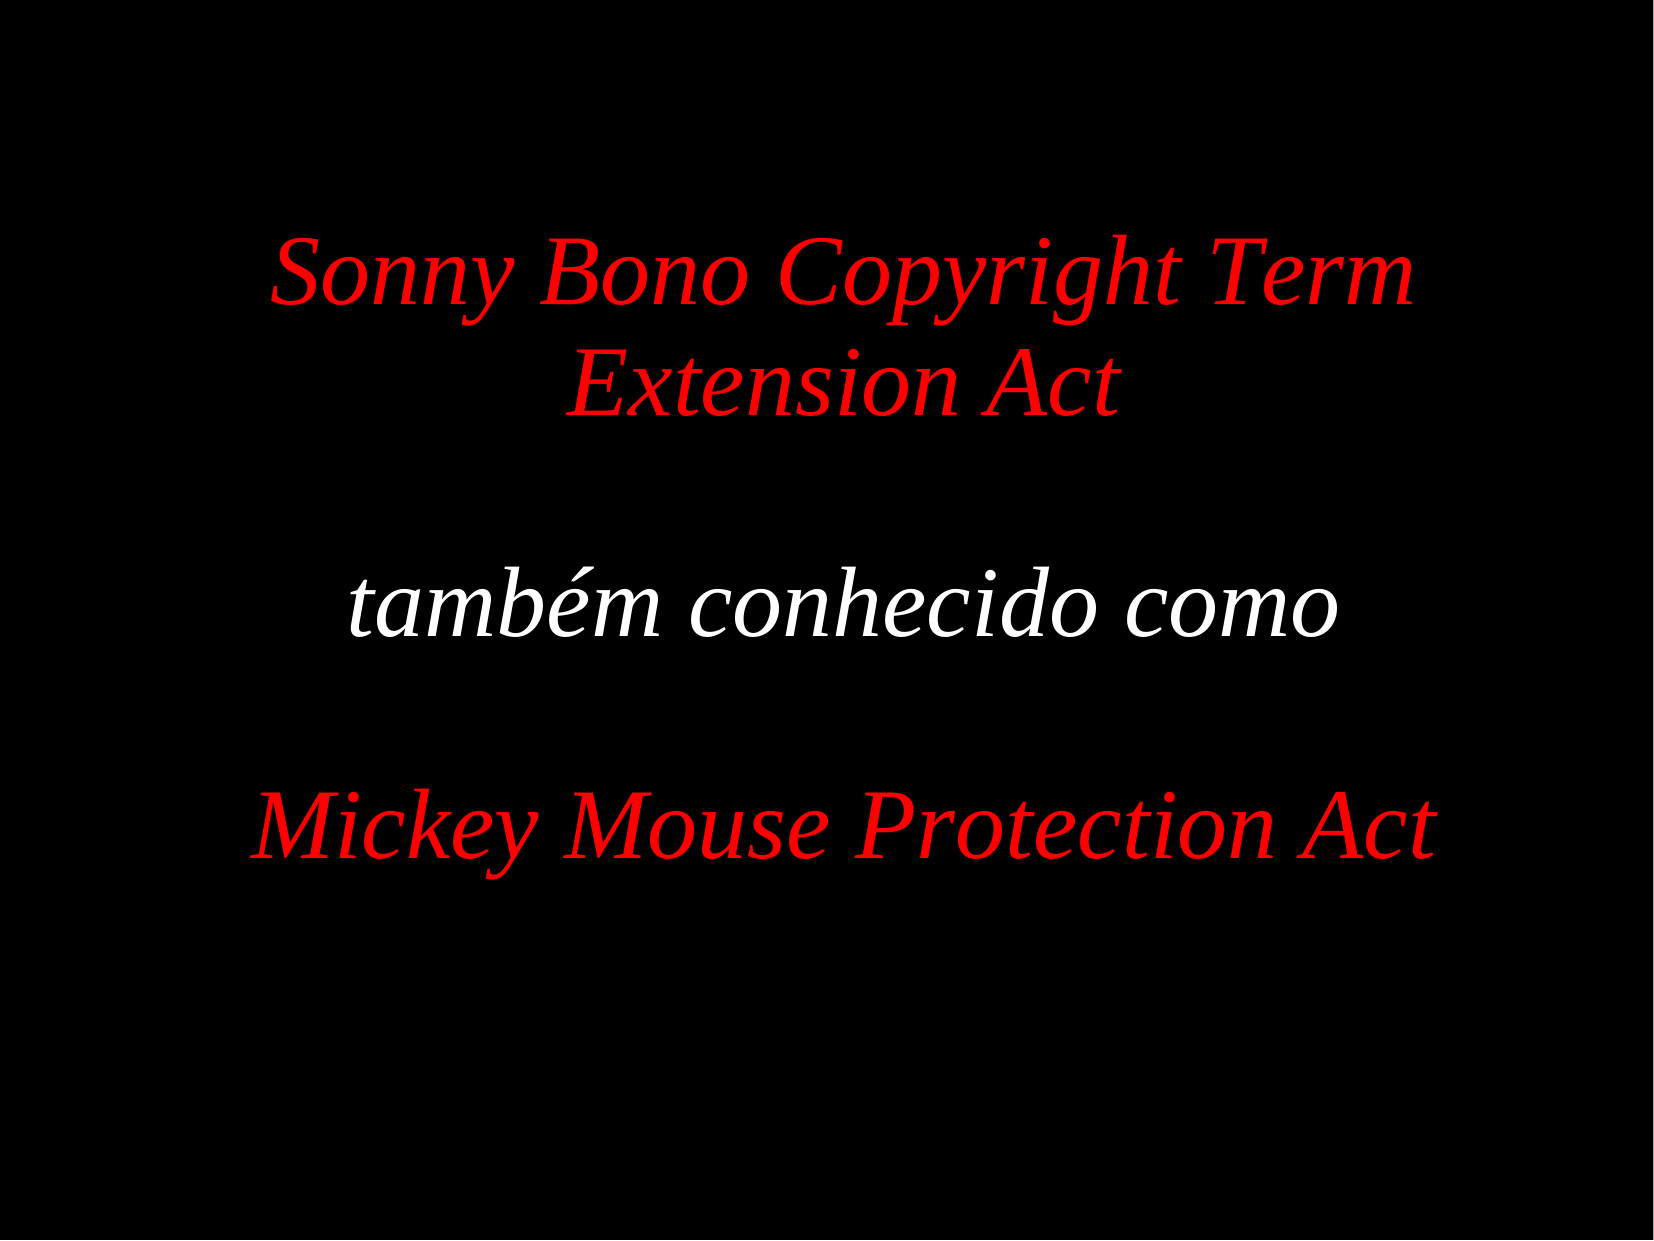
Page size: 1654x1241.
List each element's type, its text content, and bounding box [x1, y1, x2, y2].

text_box Sonny Bono Copyright Term Extension Act também conhecido como Mickey Mouse Protection Act [164, 215, 1524, 960]
